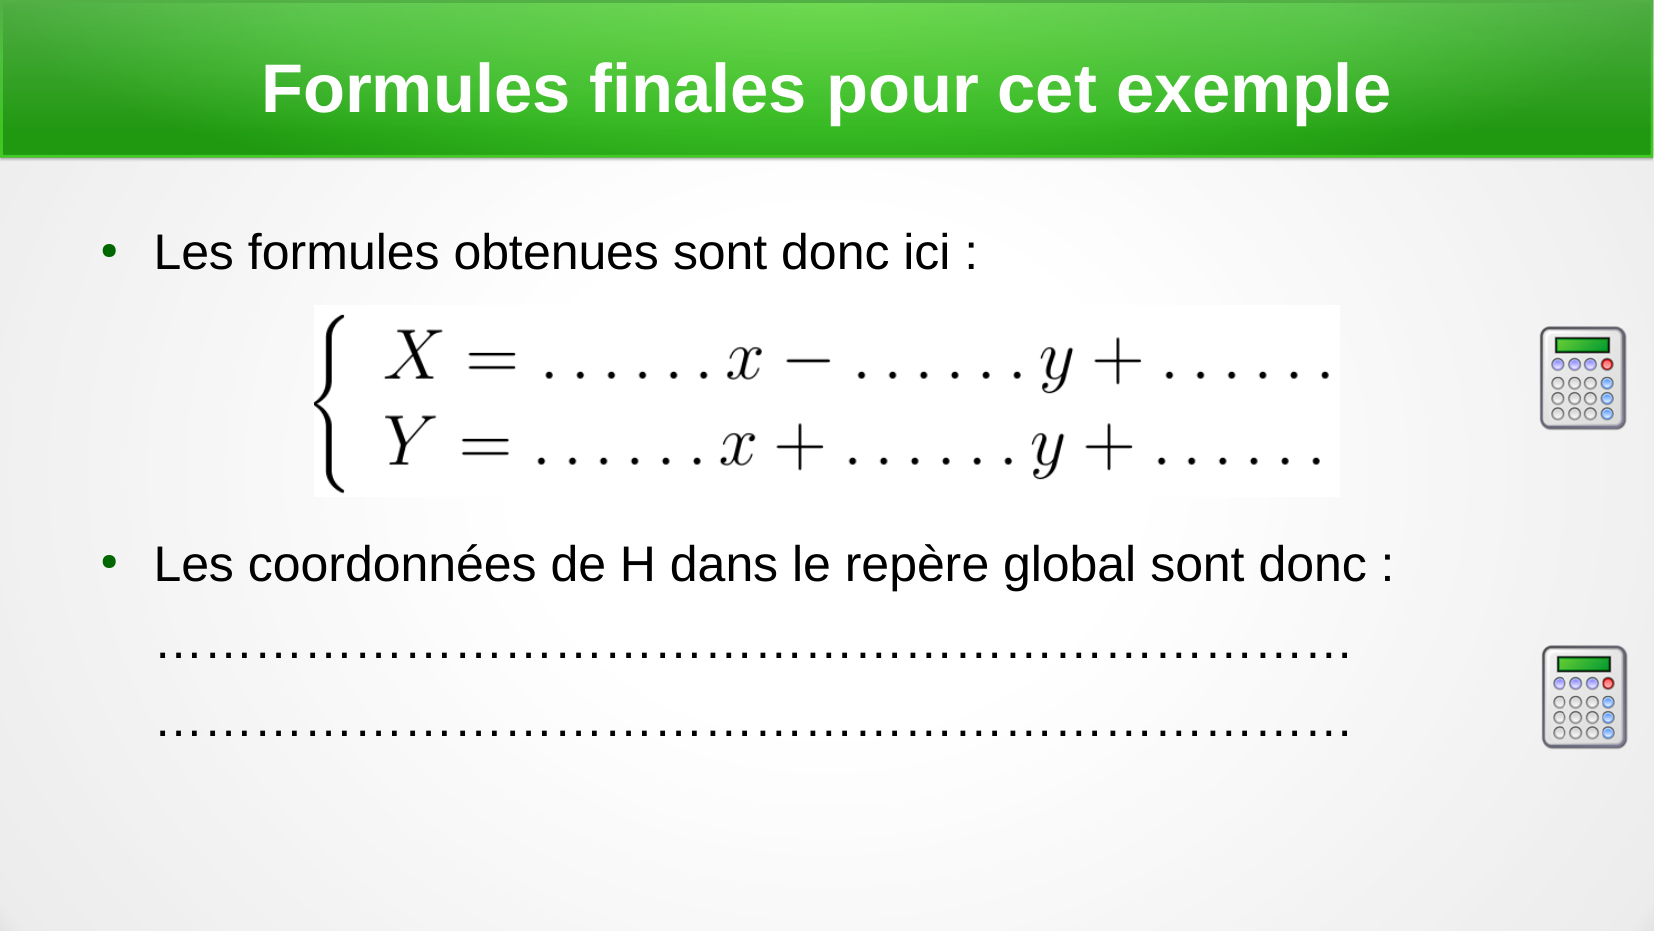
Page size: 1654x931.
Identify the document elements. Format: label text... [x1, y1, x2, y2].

picture [1523, 318, 1641, 436]
picture [1525, 637, 1642, 755]
title Formules finales pour cet exemple [82, 35, 1571, 142]
list Les formules obtenues sont donc ici : Les coordonnées de H dans le repère global sont donc : ……………………………………………………………… ……………………………………………………………… [82, 224, 1571, 764]
picture [314, 305, 1340, 497]
